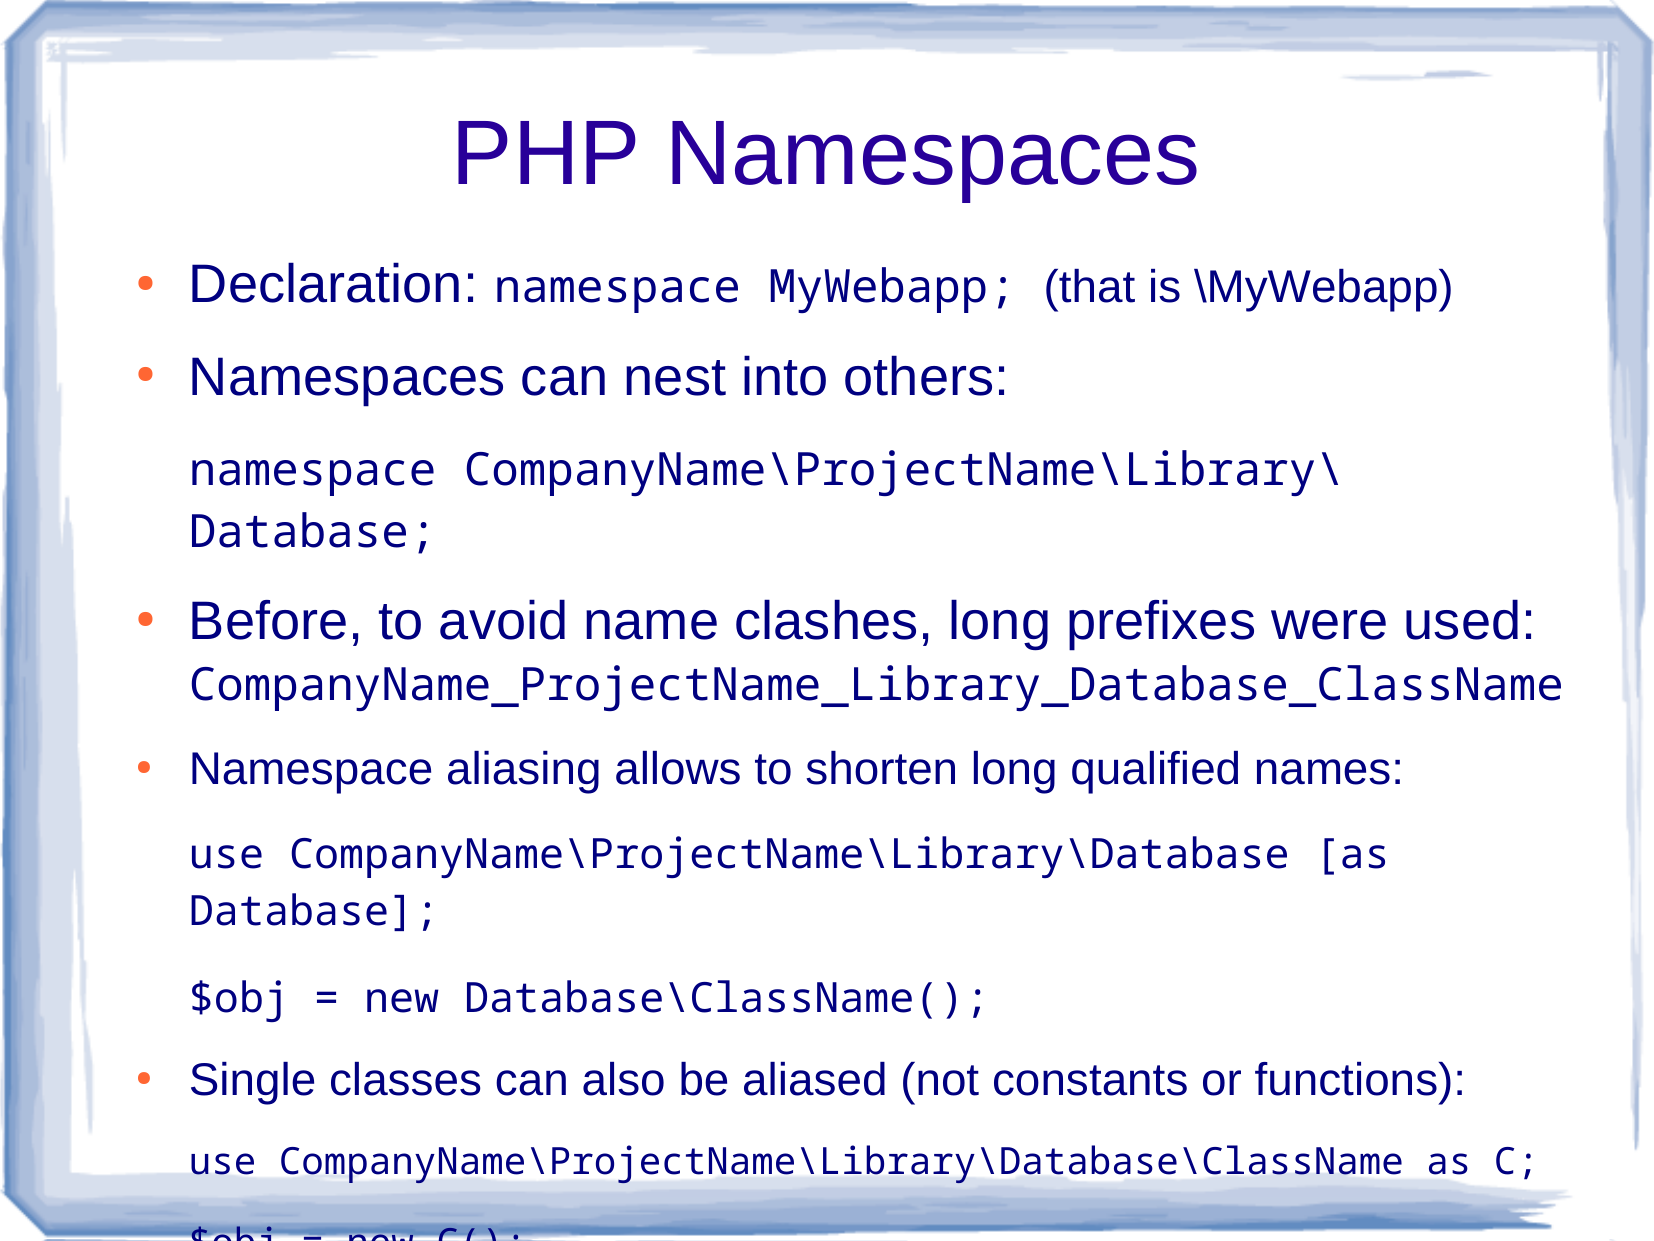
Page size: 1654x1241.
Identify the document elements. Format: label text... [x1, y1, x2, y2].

picture [217, 1237, 227, 1241]
list Declaration: namespace MyWebapp; (that is \MyWebapp) Namespaces can nest into others: namespace CompanyName\ProjectName\Library\Database; Before, to avoid name clashes, long prefixes were used: CompanyName_ProjectName_Library_Database_ClassName Namespace aliasing allows to shorten long qualified names: use CompanyName\ProjectName\Library\Database [as Database]; $obj = new Database\ClassName(); Single classes can also be aliased (not constants or functions): use CompanyName\ProjectName\Library\Database\ClassName as C; $obj = new C(); [118, 253, 1571, 1143]
title PHP Namespaces [82, 49, 1571, 257]
picture [374, 1237, 384, 1241]
picture [0, 0, 1654, 1241]
